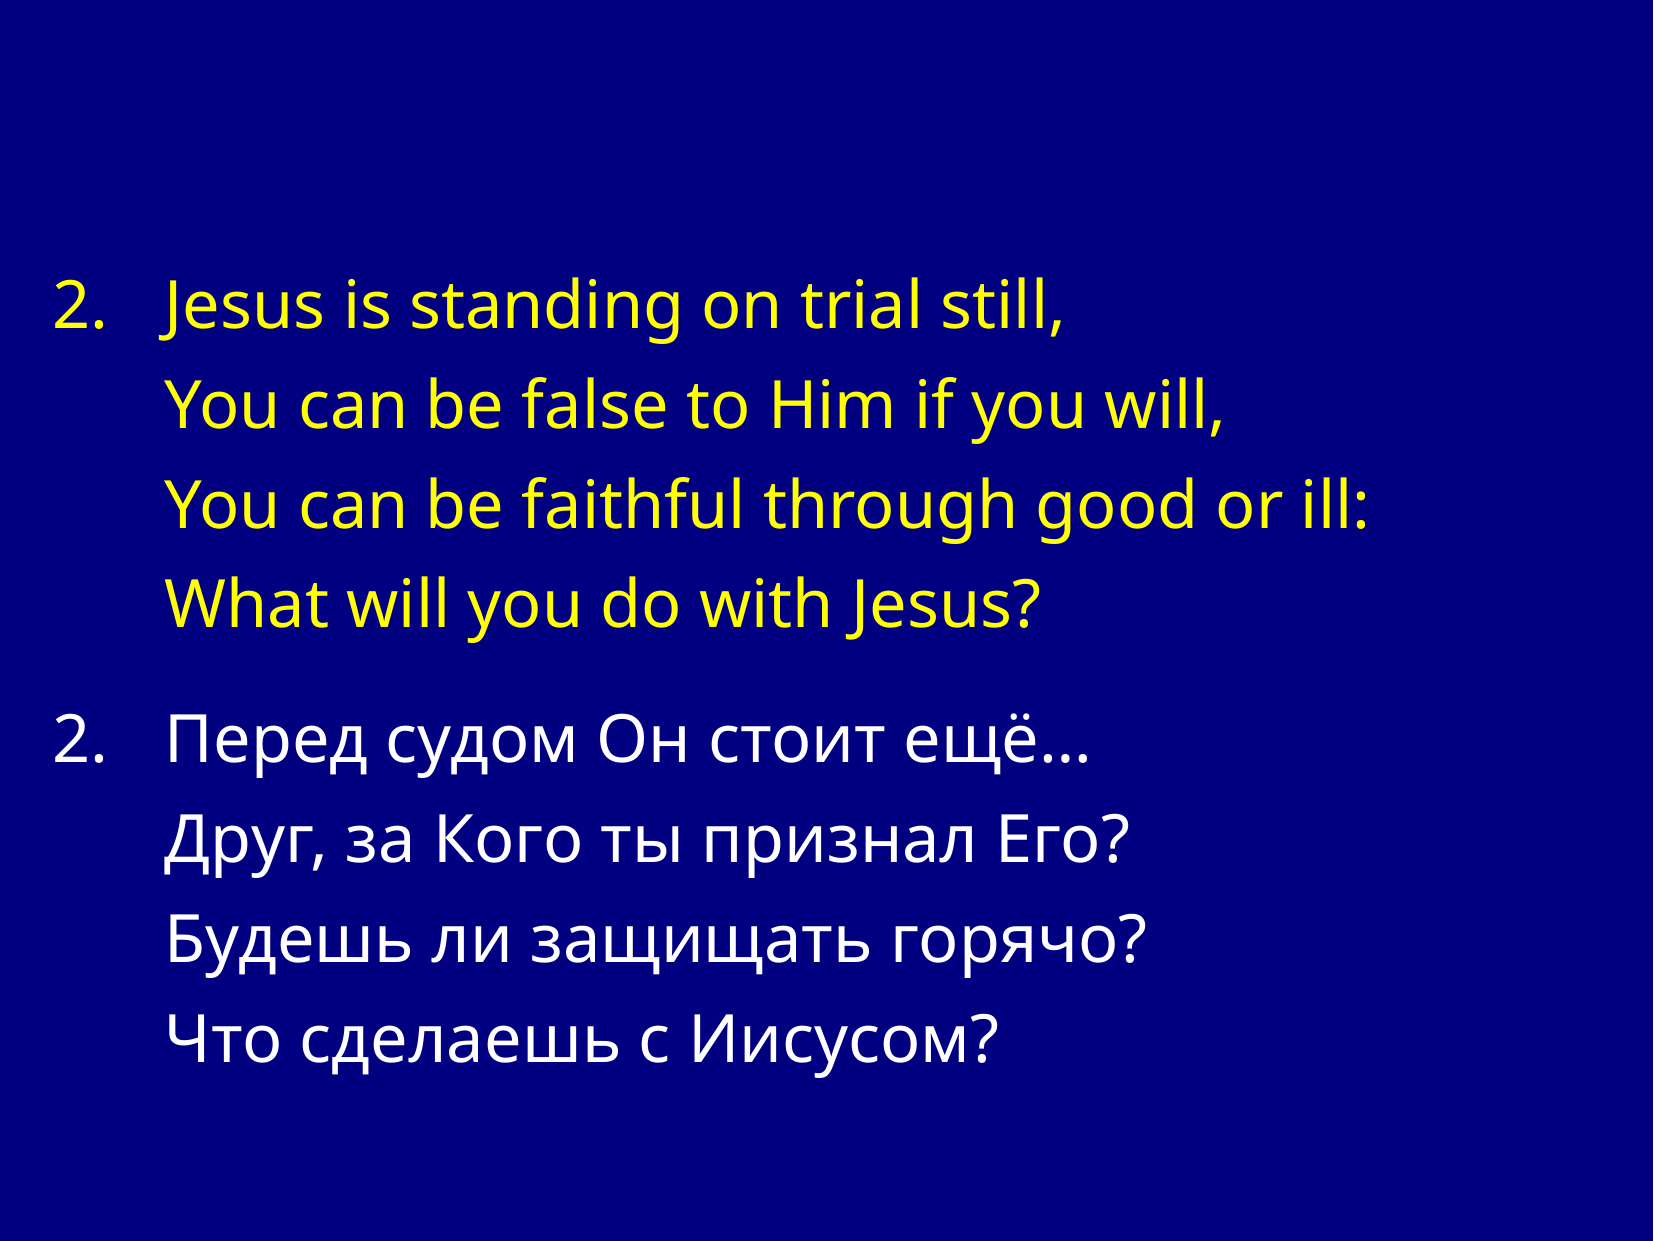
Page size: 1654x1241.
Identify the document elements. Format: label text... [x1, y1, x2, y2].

text_box 2. Перед судом Он стоит ещё… Друг, за Кого ты признал Его? Будешь ли защищать горячо? Что сделаешь с Иисусом? [37, 675, 1576, 1163]
text_box 2. Jesus is standing on trial still, You can be false to Him if you will, You can be faithful through good or ill: What will you do with Jesus? [37, 150, 1653, 638]
